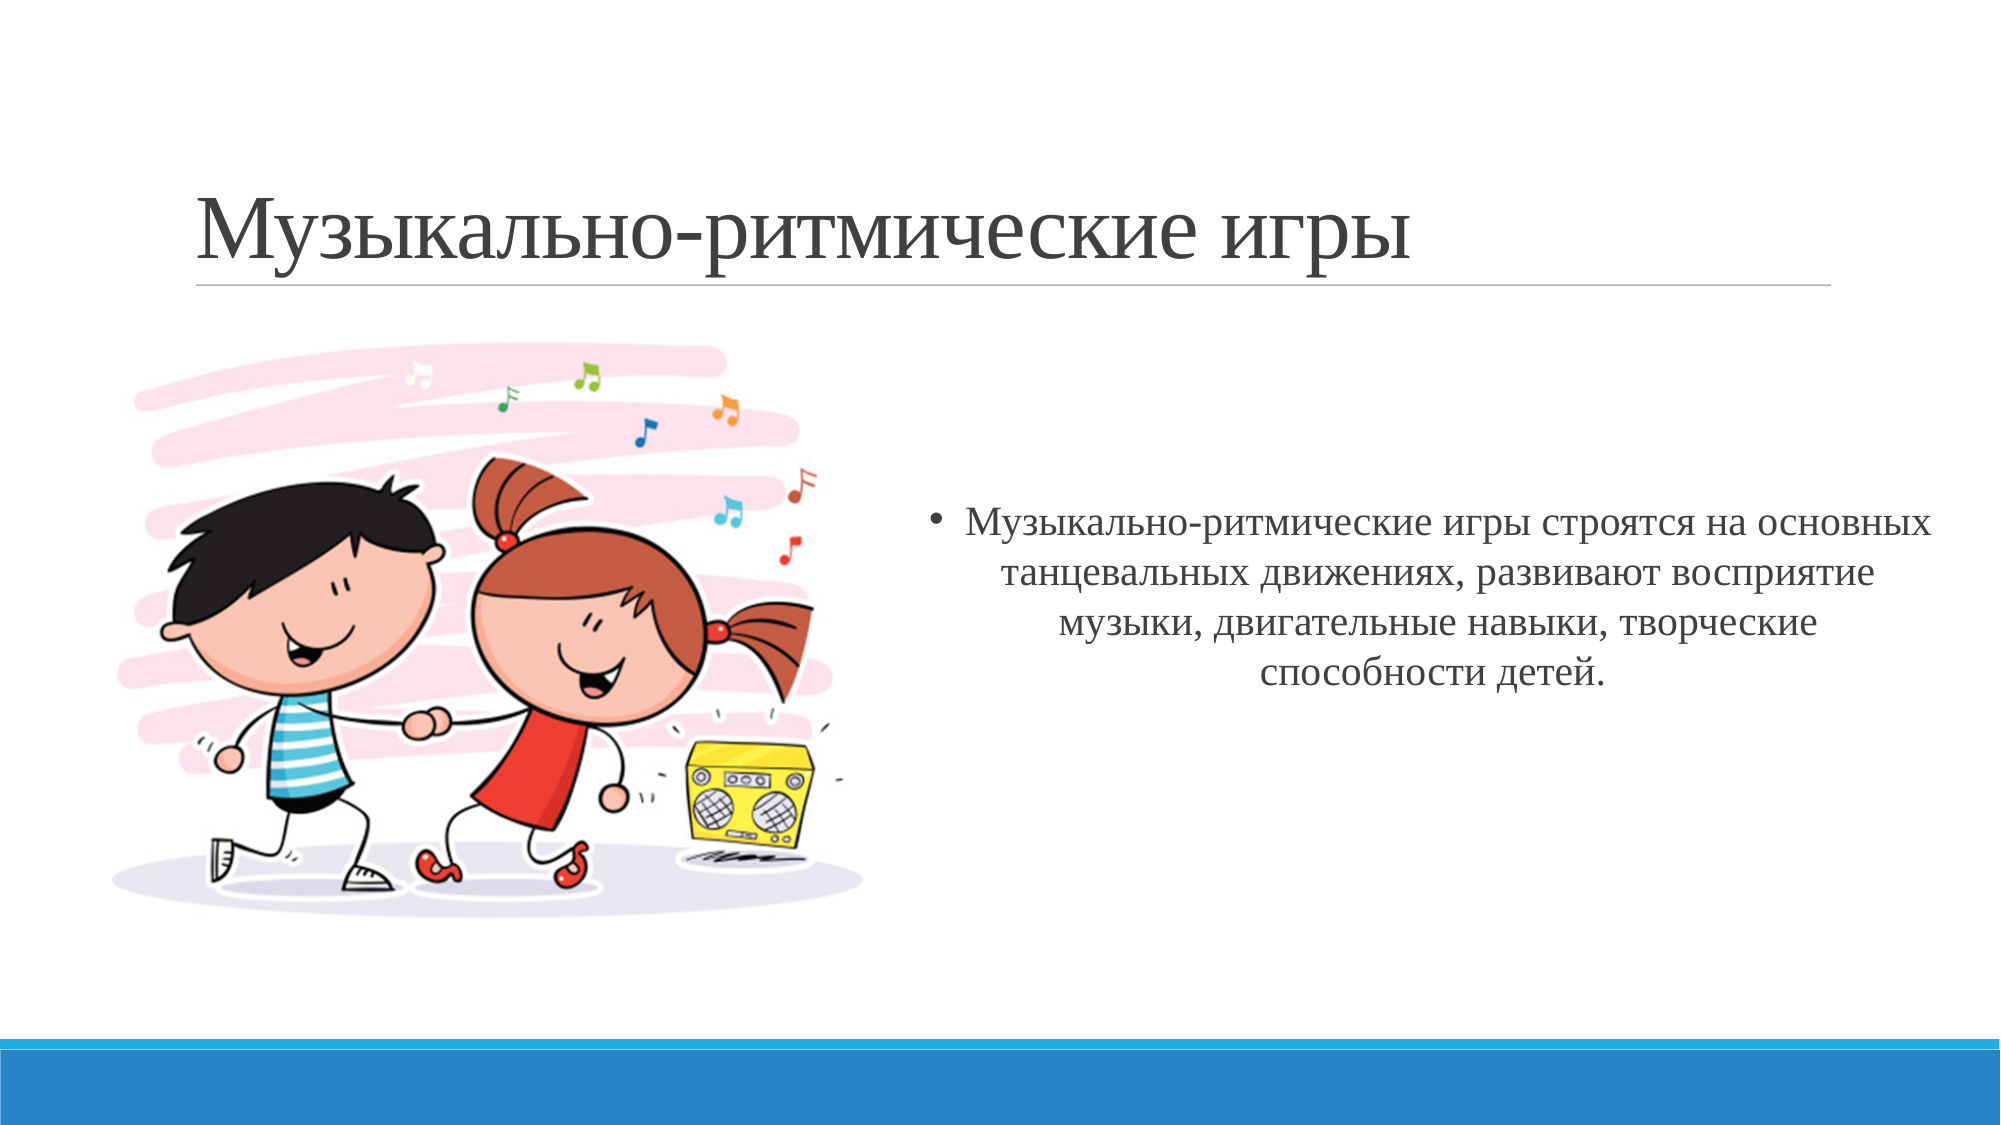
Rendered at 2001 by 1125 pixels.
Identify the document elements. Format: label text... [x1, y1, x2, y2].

list Музыкально-ритмические игры строятся на основных танцевальных движениях, развивают восприятие музыки, двигательные навыки, творческие способности детей. [928, 486, 1934, 891]
picture [112, 342, 863, 919]
title Музыкально-ритмические игры [180, 47, 1830, 285]
